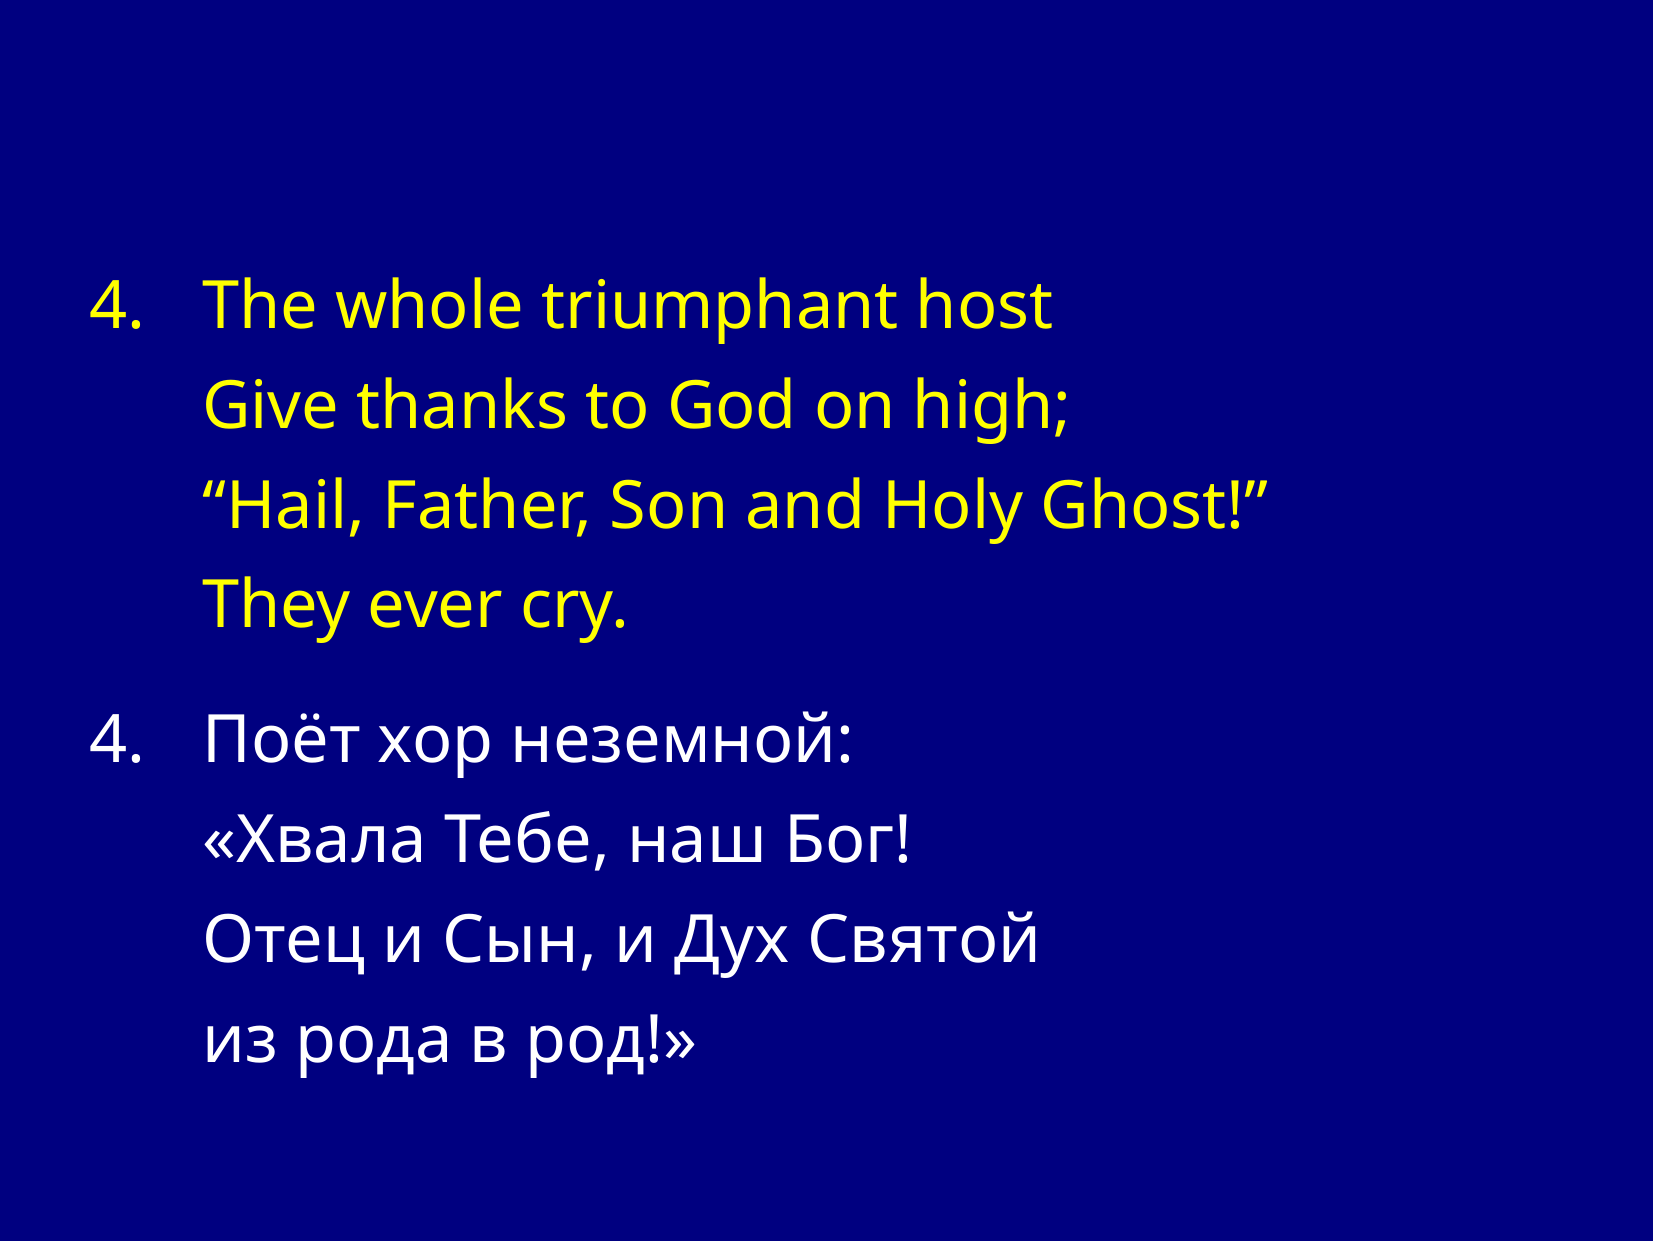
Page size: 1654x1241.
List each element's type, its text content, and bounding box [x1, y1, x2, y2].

text_box 4. The whole triumphant host Give thanks to God on high; “Hail, Father, Son and Holy Ghost!” They ever cry. [75, 150, 1576, 638]
text_box 4. Поёт хор неземной: «Хвала Тебе, наш Бог! Отец и Сын, и Дух Святой из рода в род!» [75, 675, 1576, 1163]
